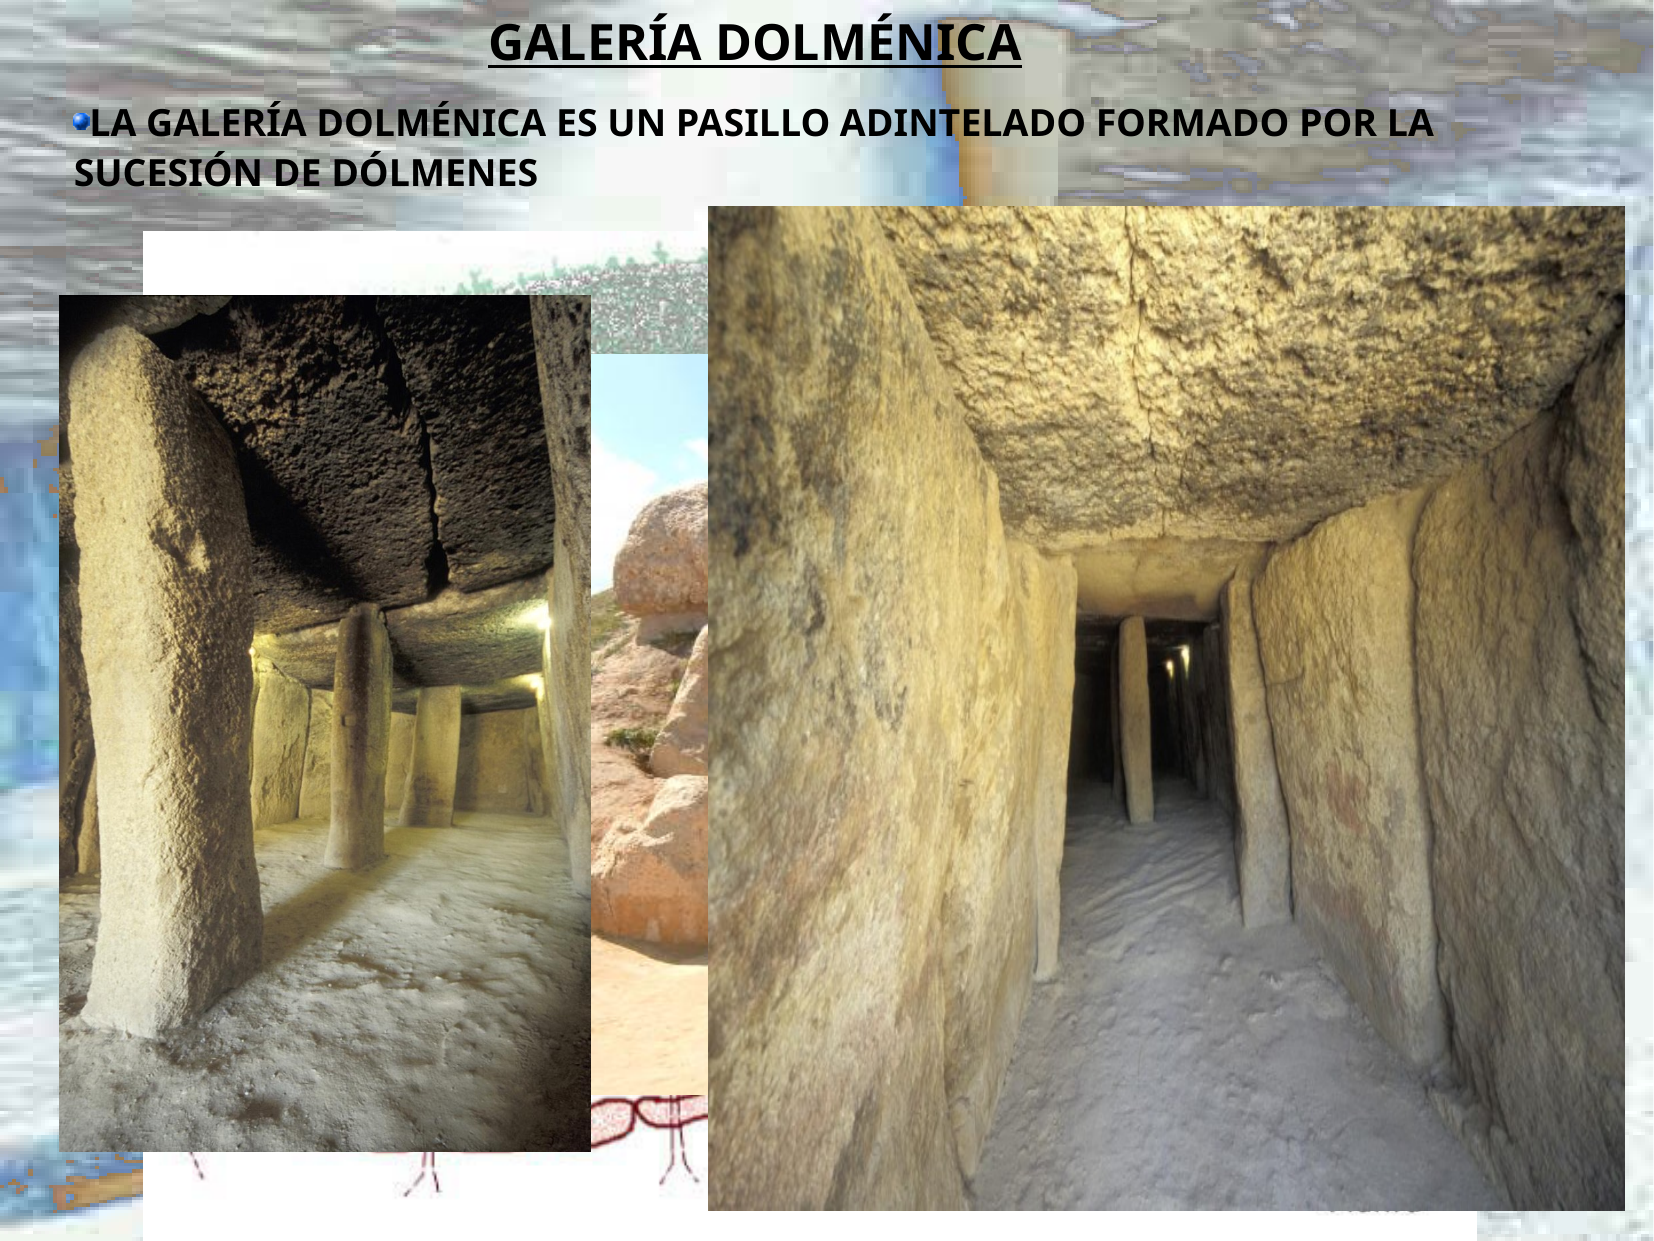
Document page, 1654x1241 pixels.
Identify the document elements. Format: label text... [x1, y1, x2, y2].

text_box LA GALERÍA DOLMÉNICA ES UN PASILLO ADINTELADO FORMADO POR LA SUCESIÓN DE DÓLMENES [59, 88, 1552, 193]
picture [0, 0, 1654, 1241]
text_box GALERÍA DOLMÉNICA [473, 0, 1083, 75]
